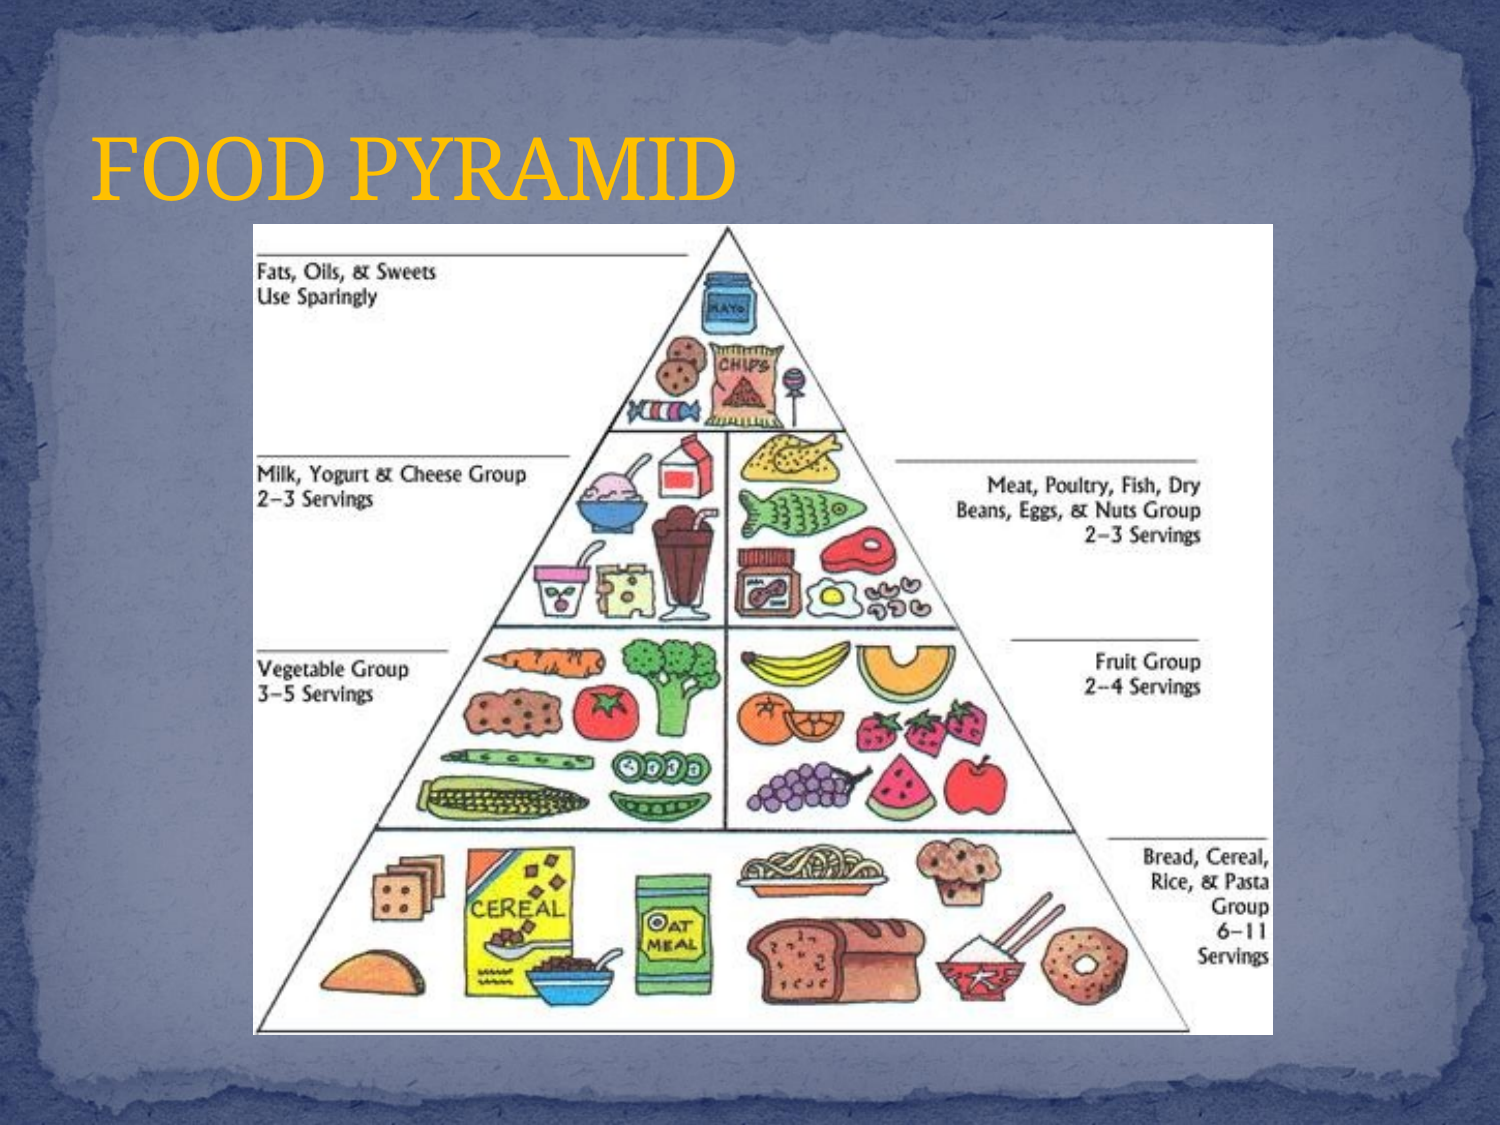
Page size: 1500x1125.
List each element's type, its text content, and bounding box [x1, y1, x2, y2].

picture [0, 0, 1500, 1125]
title FOOD PYRAMID [75, 24, 1425, 225]
